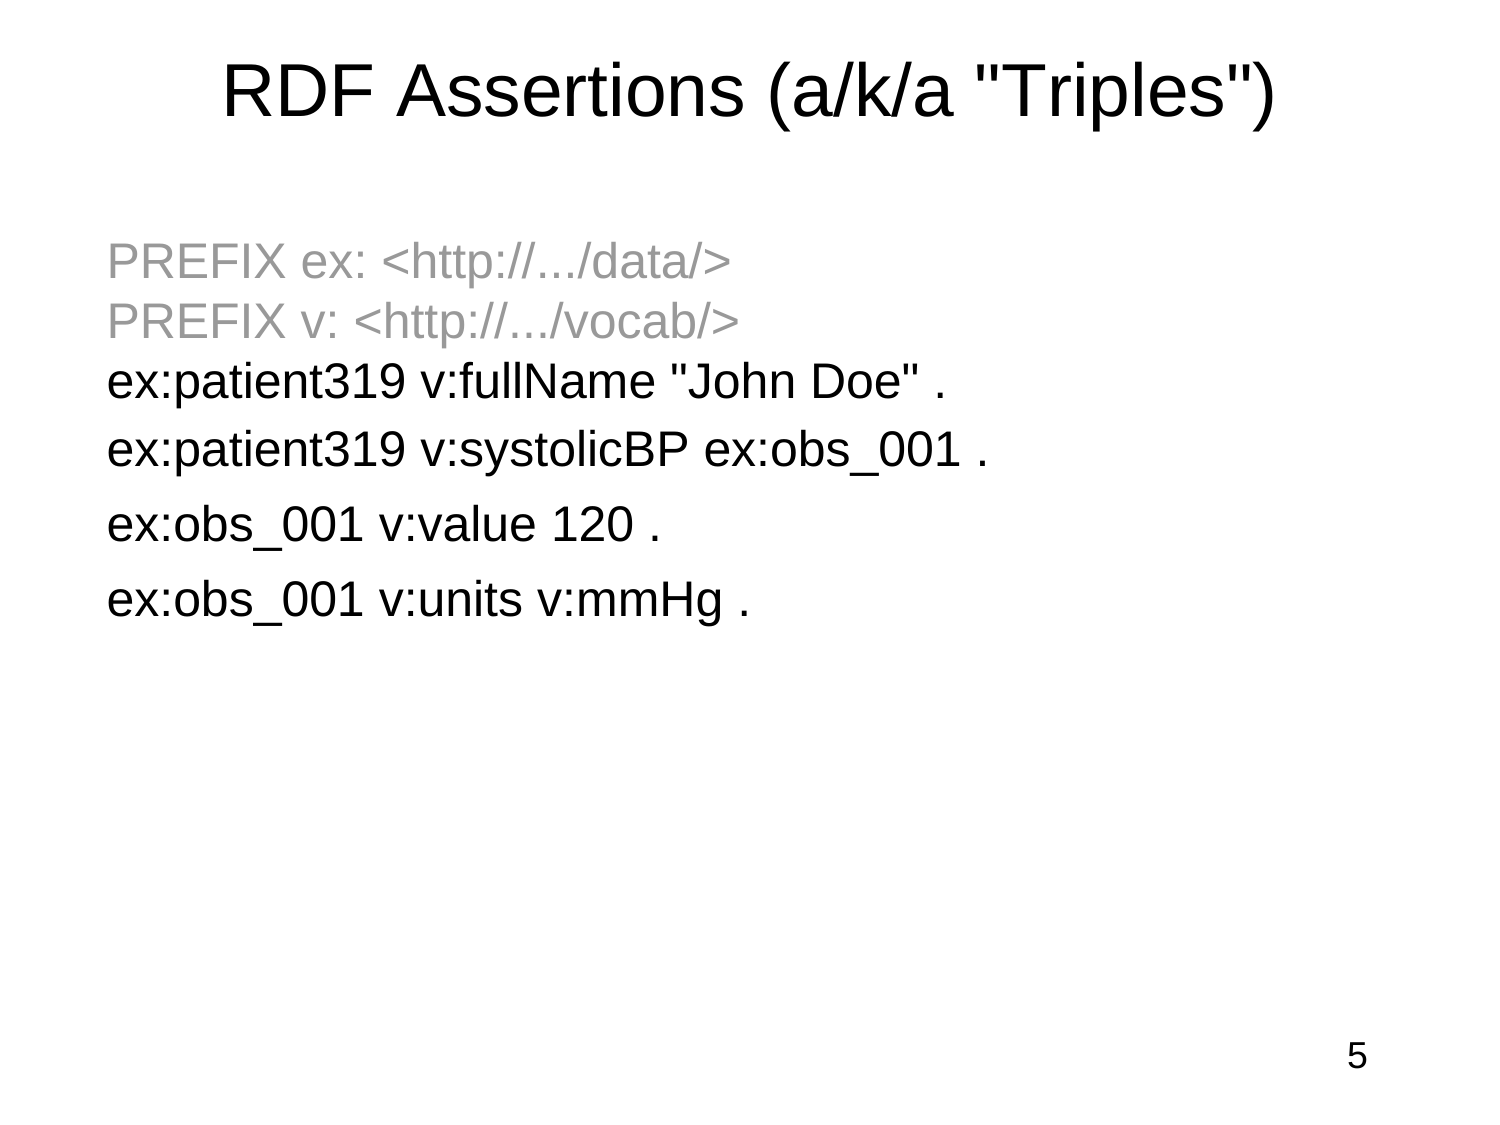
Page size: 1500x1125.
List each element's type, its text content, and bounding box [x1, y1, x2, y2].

title RDF Assertions (a/k/a "Triples") [75, 21, 1425, 152]
text_box PREFIX ex: <http://.../data/> PREFIX v: <http://.../vocab/> ex:patient319 v:fullName "John Doe" . ex:patient319 v:systolicBP ex:obs_001 . ex:obs_001 v:value 120 . ex:obs_001 v:units v:mmHg . [91, 221, 1027, 619]
